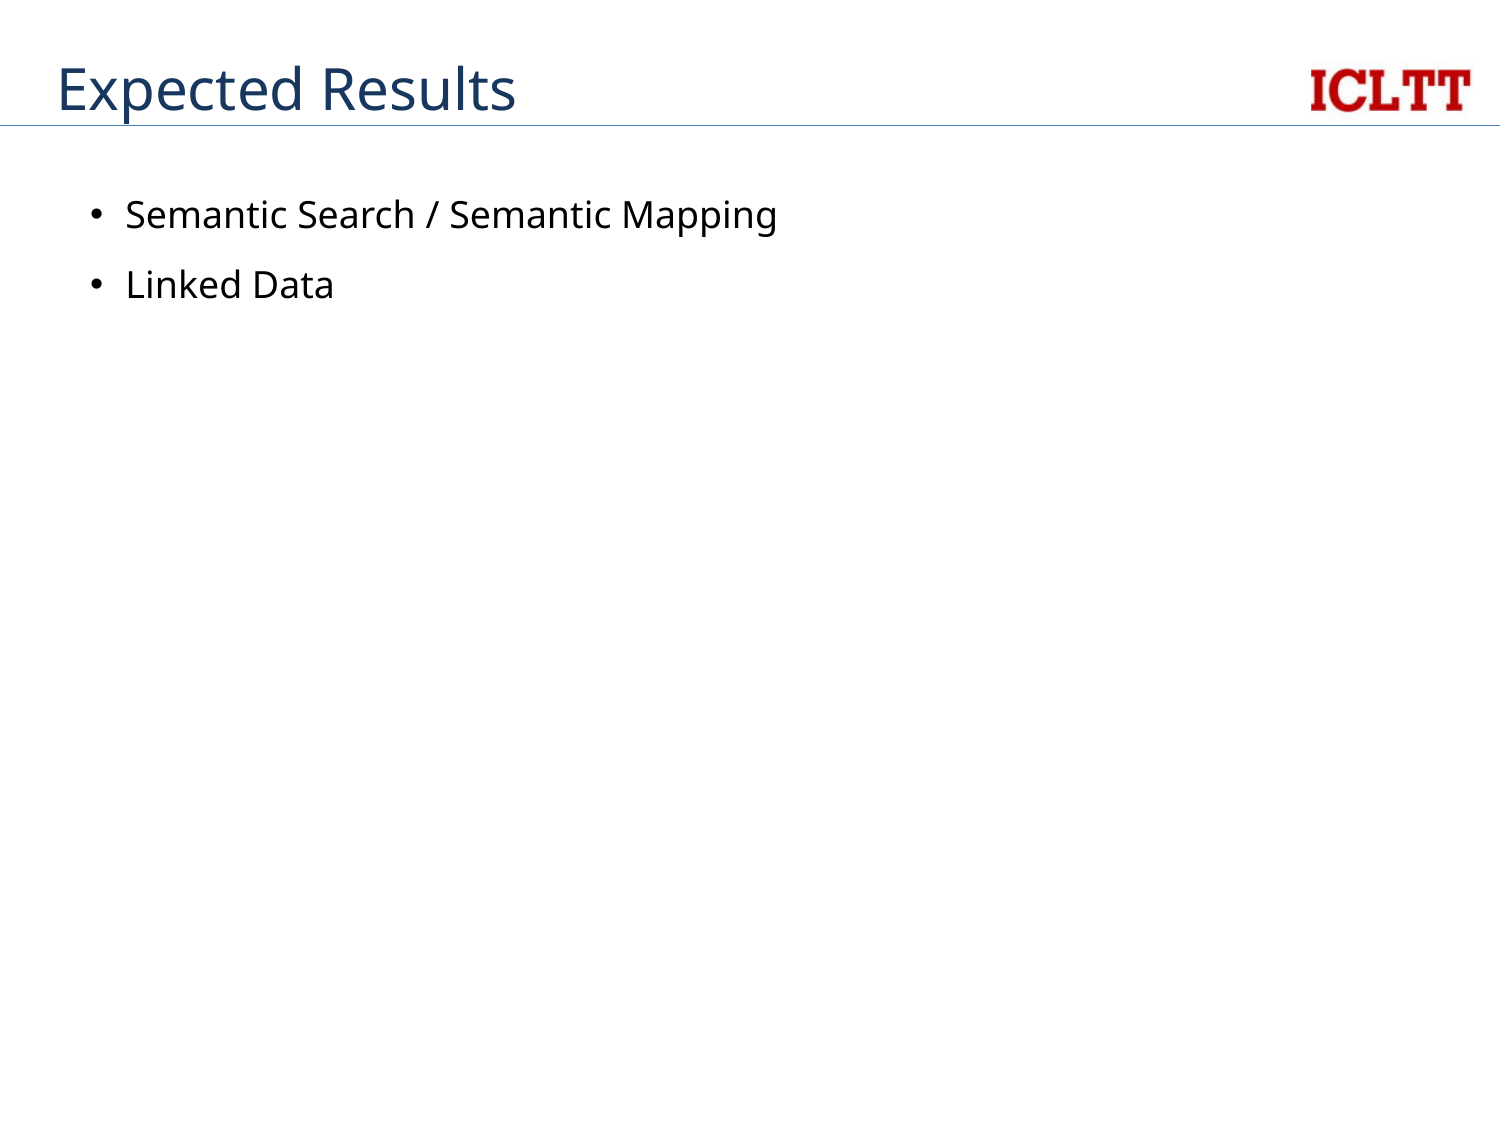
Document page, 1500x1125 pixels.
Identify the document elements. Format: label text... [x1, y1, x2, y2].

list Semantic Search / Semantic Mapping Linked Data [75, 183, 1500, 1004]
picture [1426, 61, 1475, 121]
title Expected Results [41, 45, 1426, 126]
